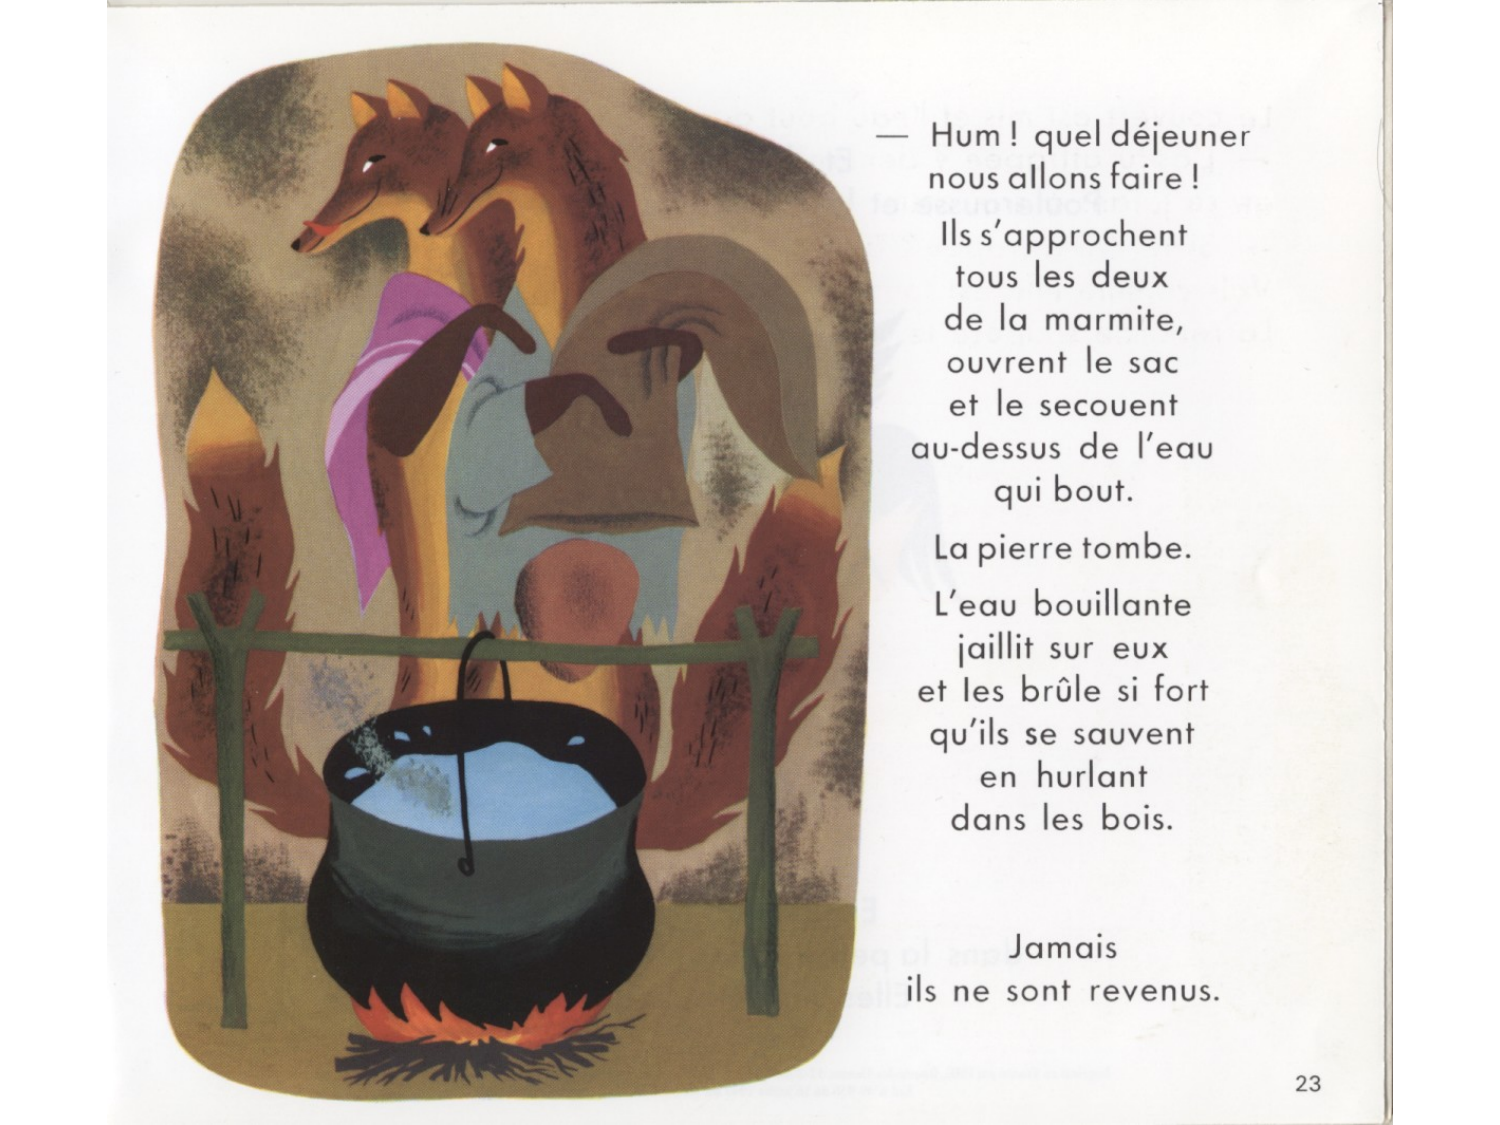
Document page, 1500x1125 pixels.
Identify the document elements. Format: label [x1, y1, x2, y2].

picture [107, 0, 1393, 1125]
